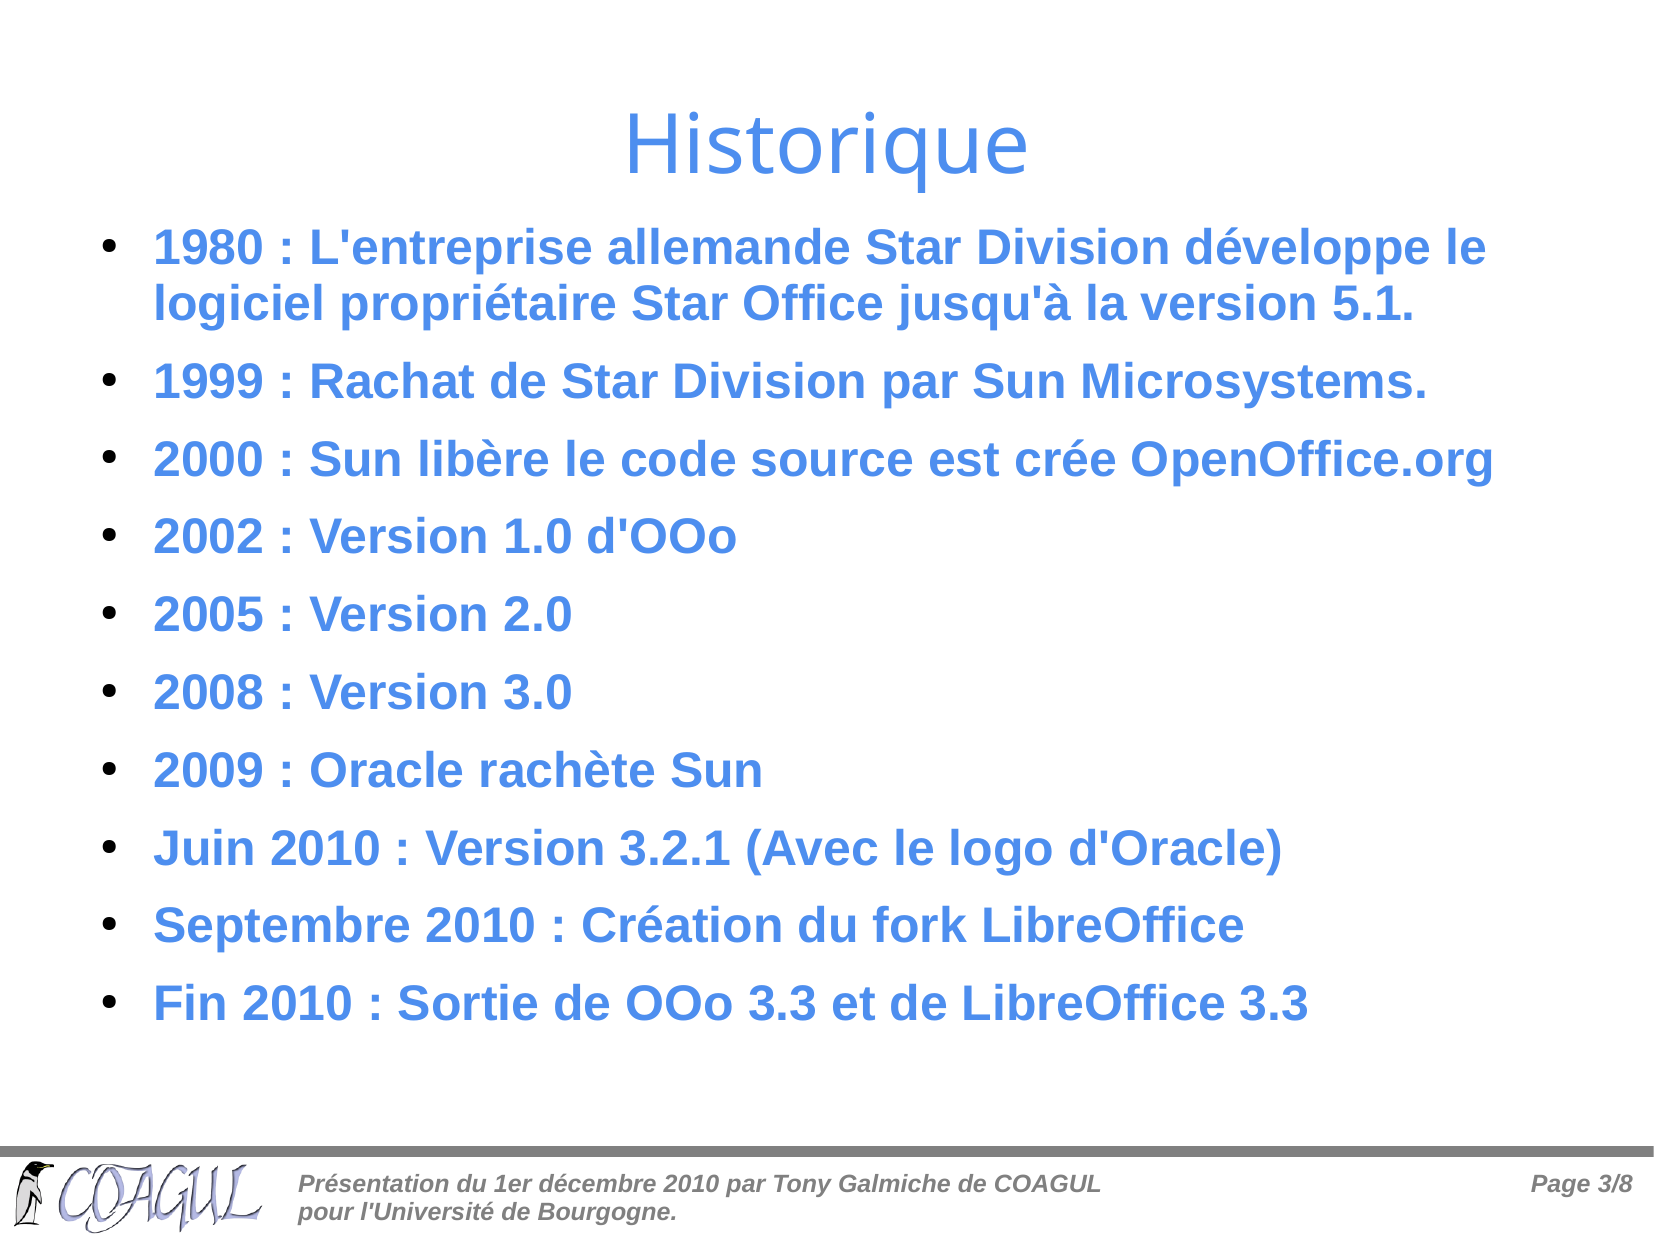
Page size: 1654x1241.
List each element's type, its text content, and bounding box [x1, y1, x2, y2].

list 1980 : L'entreprise allemande Star Division développe le logiciel propriétaire Star Office jusqu'à la version 5.1. 1999 : Rachat de Star Division par Sun Microsystems. 2000 : Sun libère le code source est crée OpenOffice.org 2002 : Version 1.0 d'OOo 2005 : Version 2.0 2008 : Version 3.0 2009 : Oracle rachète Sun Juin 2010 : Version 3.2.1 (Avec le logo d'Oracle) Septembre 2010 : Création du fork LibreOffice Fin 2010 : Sortie de OOo 3.3 et de LibreOffice 3.3 [82, 219, 1571, 1037]
picture [11, 1158, 266, 1237]
title Historique [82, 45, 1571, 219]
